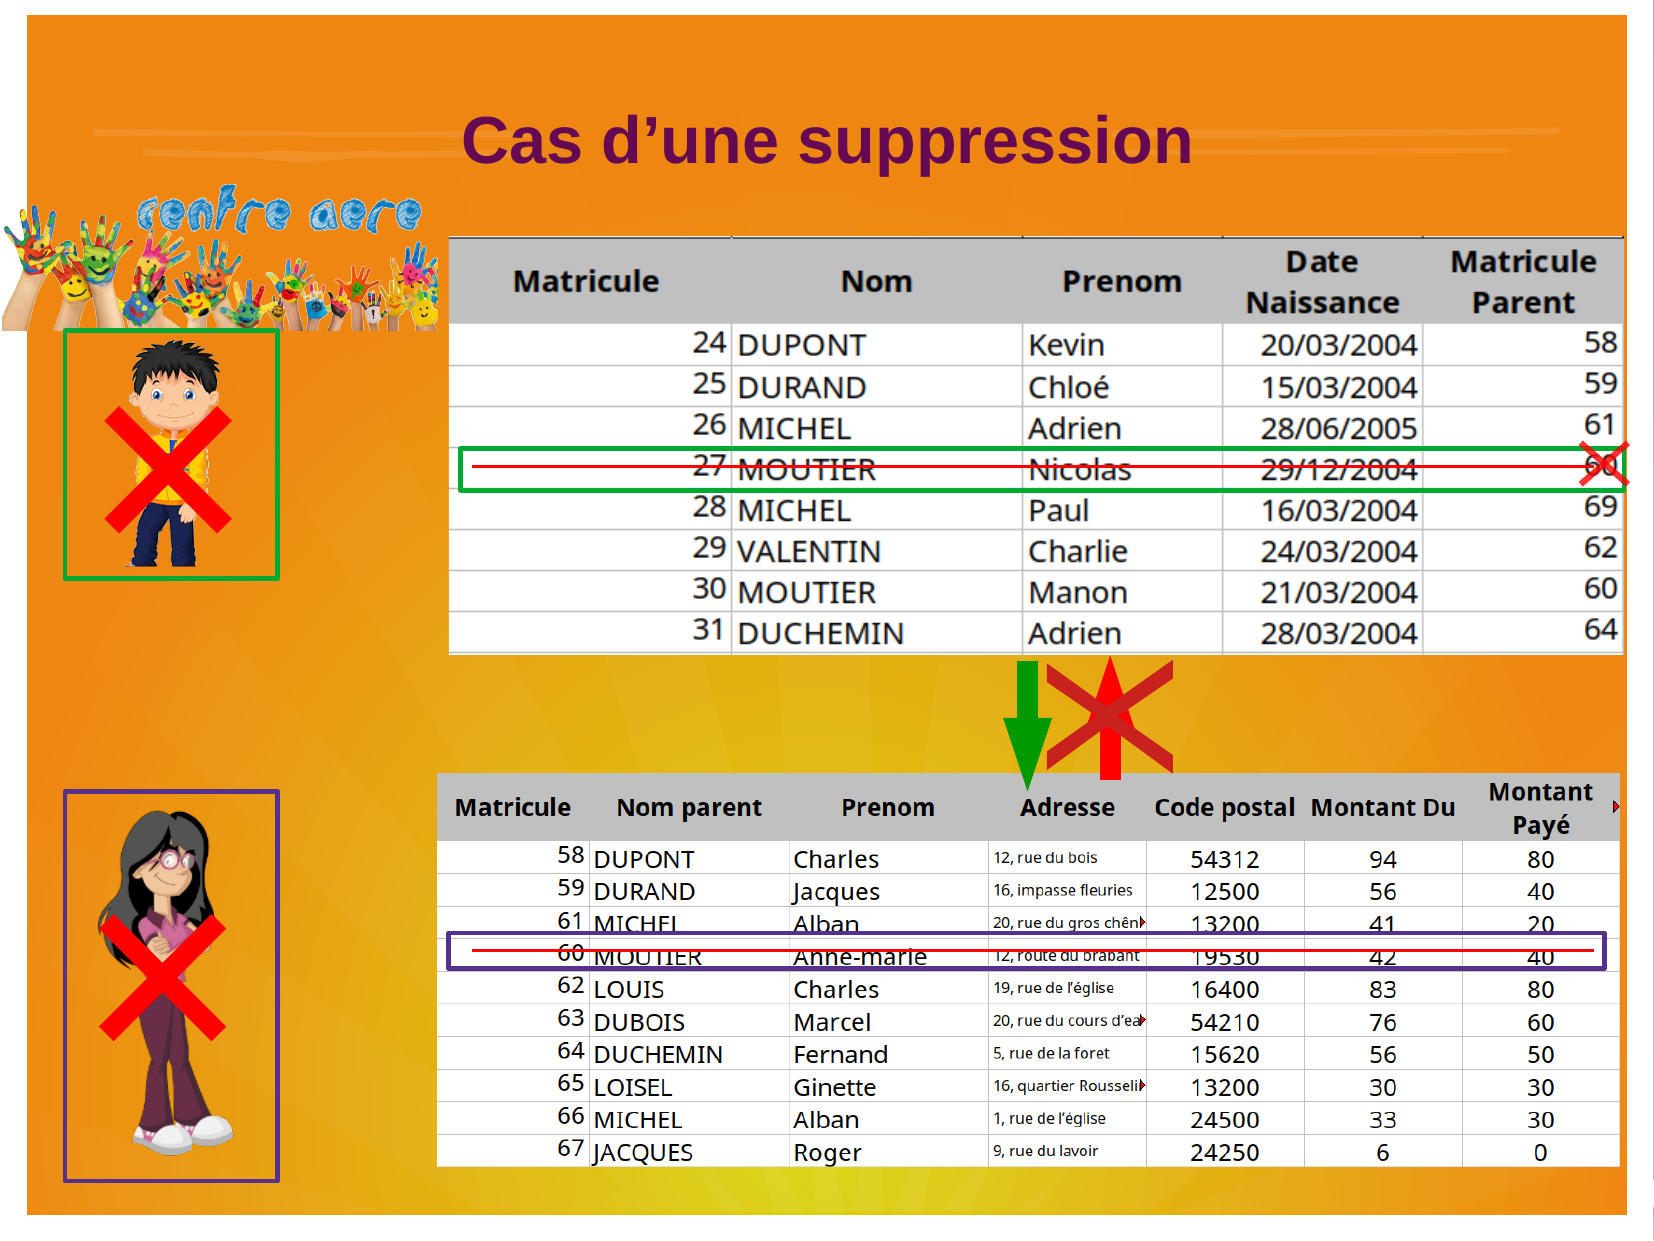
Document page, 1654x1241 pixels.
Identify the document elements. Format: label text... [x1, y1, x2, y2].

picture [1596, 451, 1612, 458]
picture [1610, 454, 1622, 473]
picture [437, 773, 1620, 1167]
picture [67, 333, 275, 567]
picture [2, 177, 438, 567]
picture [448, 236, 1624, 655]
picture [82, 803, 275, 1179]
text_box Cas d’une suppression [579, 75, 1076, 206]
picture [463, 451, 1622, 488]
